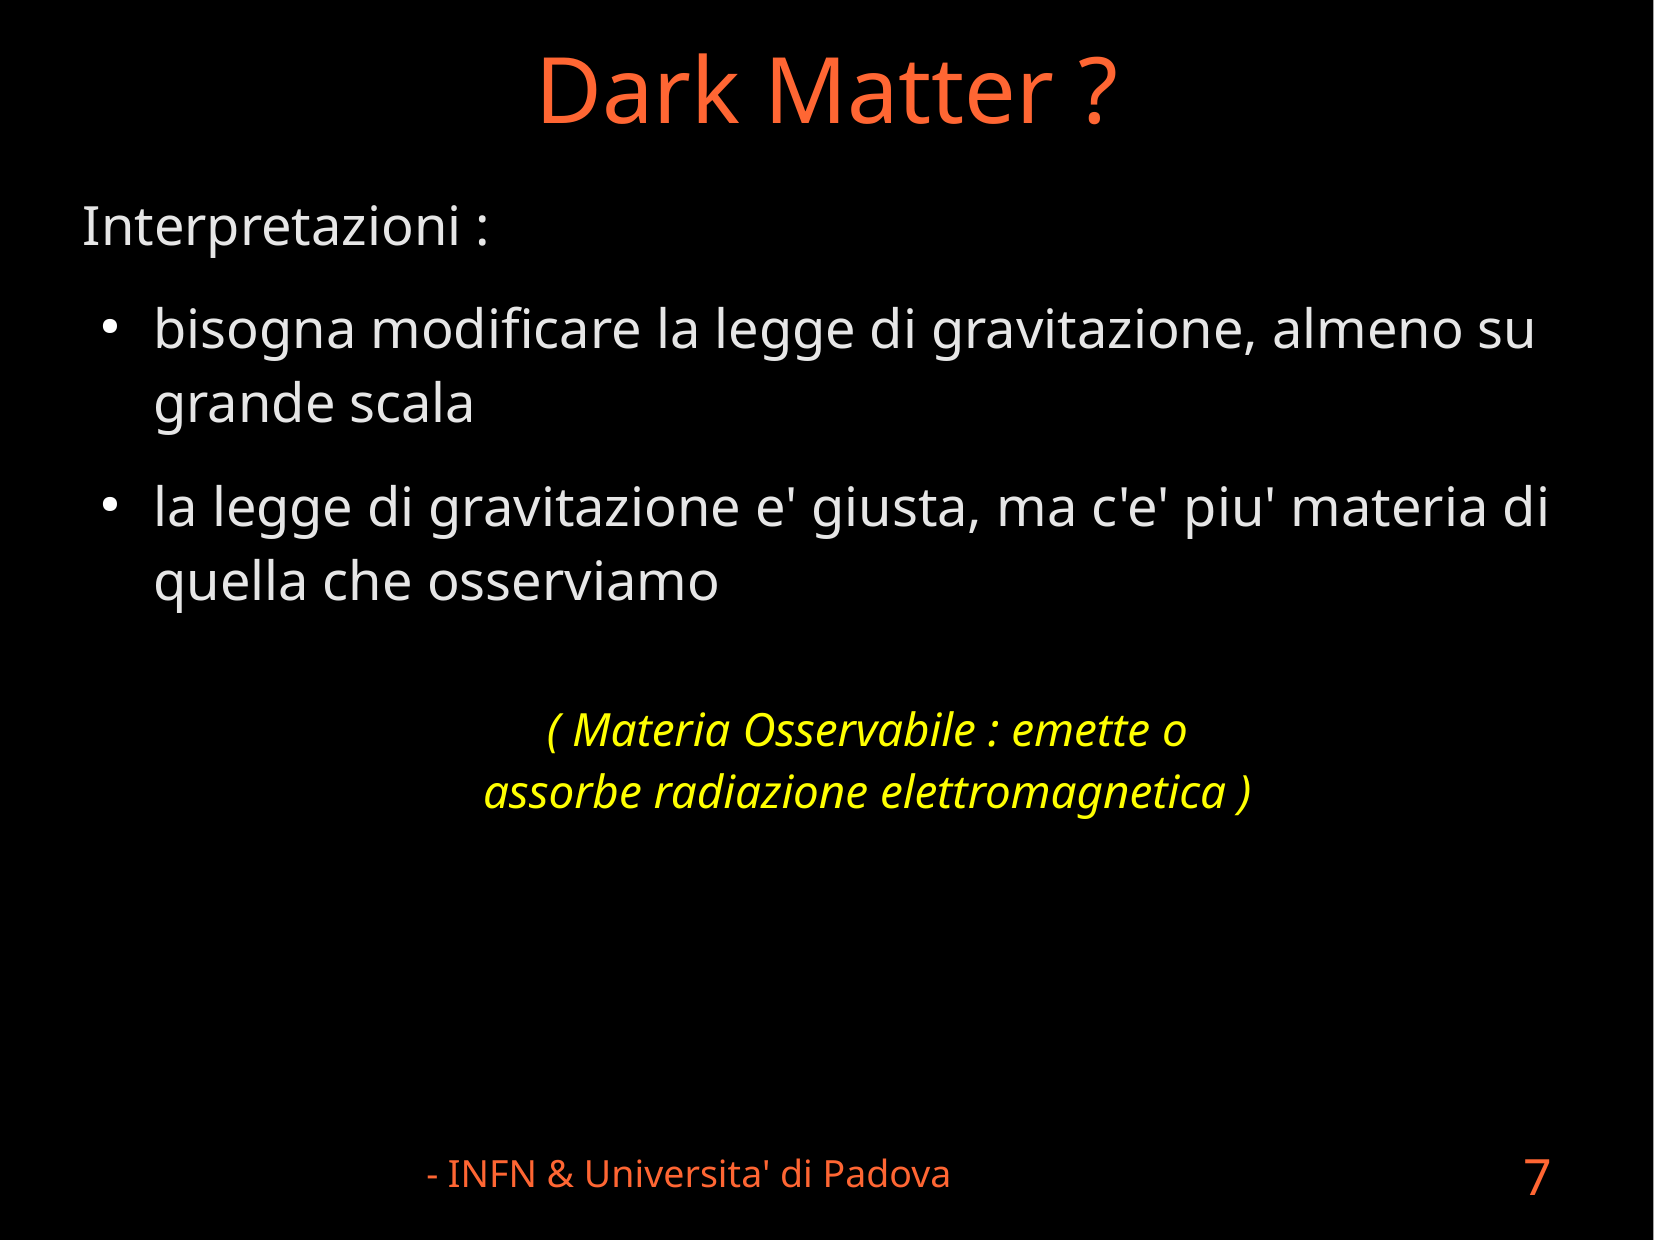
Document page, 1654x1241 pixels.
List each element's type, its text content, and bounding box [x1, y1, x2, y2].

title Dark Matter ? [82, 19, 1571, 157]
list Interpretazioni : bisogna modificare la legge di gravitazione, almeno su grande scala la legge di gravitazione e' giusta, ma c'e' piu' materia di quella che osserviamo [82, 187, 1571, 1094]
list ( Materia Osservabile : emette o assorbe radiazione elettromagnetica ) [480, 697, 1255, 839]
